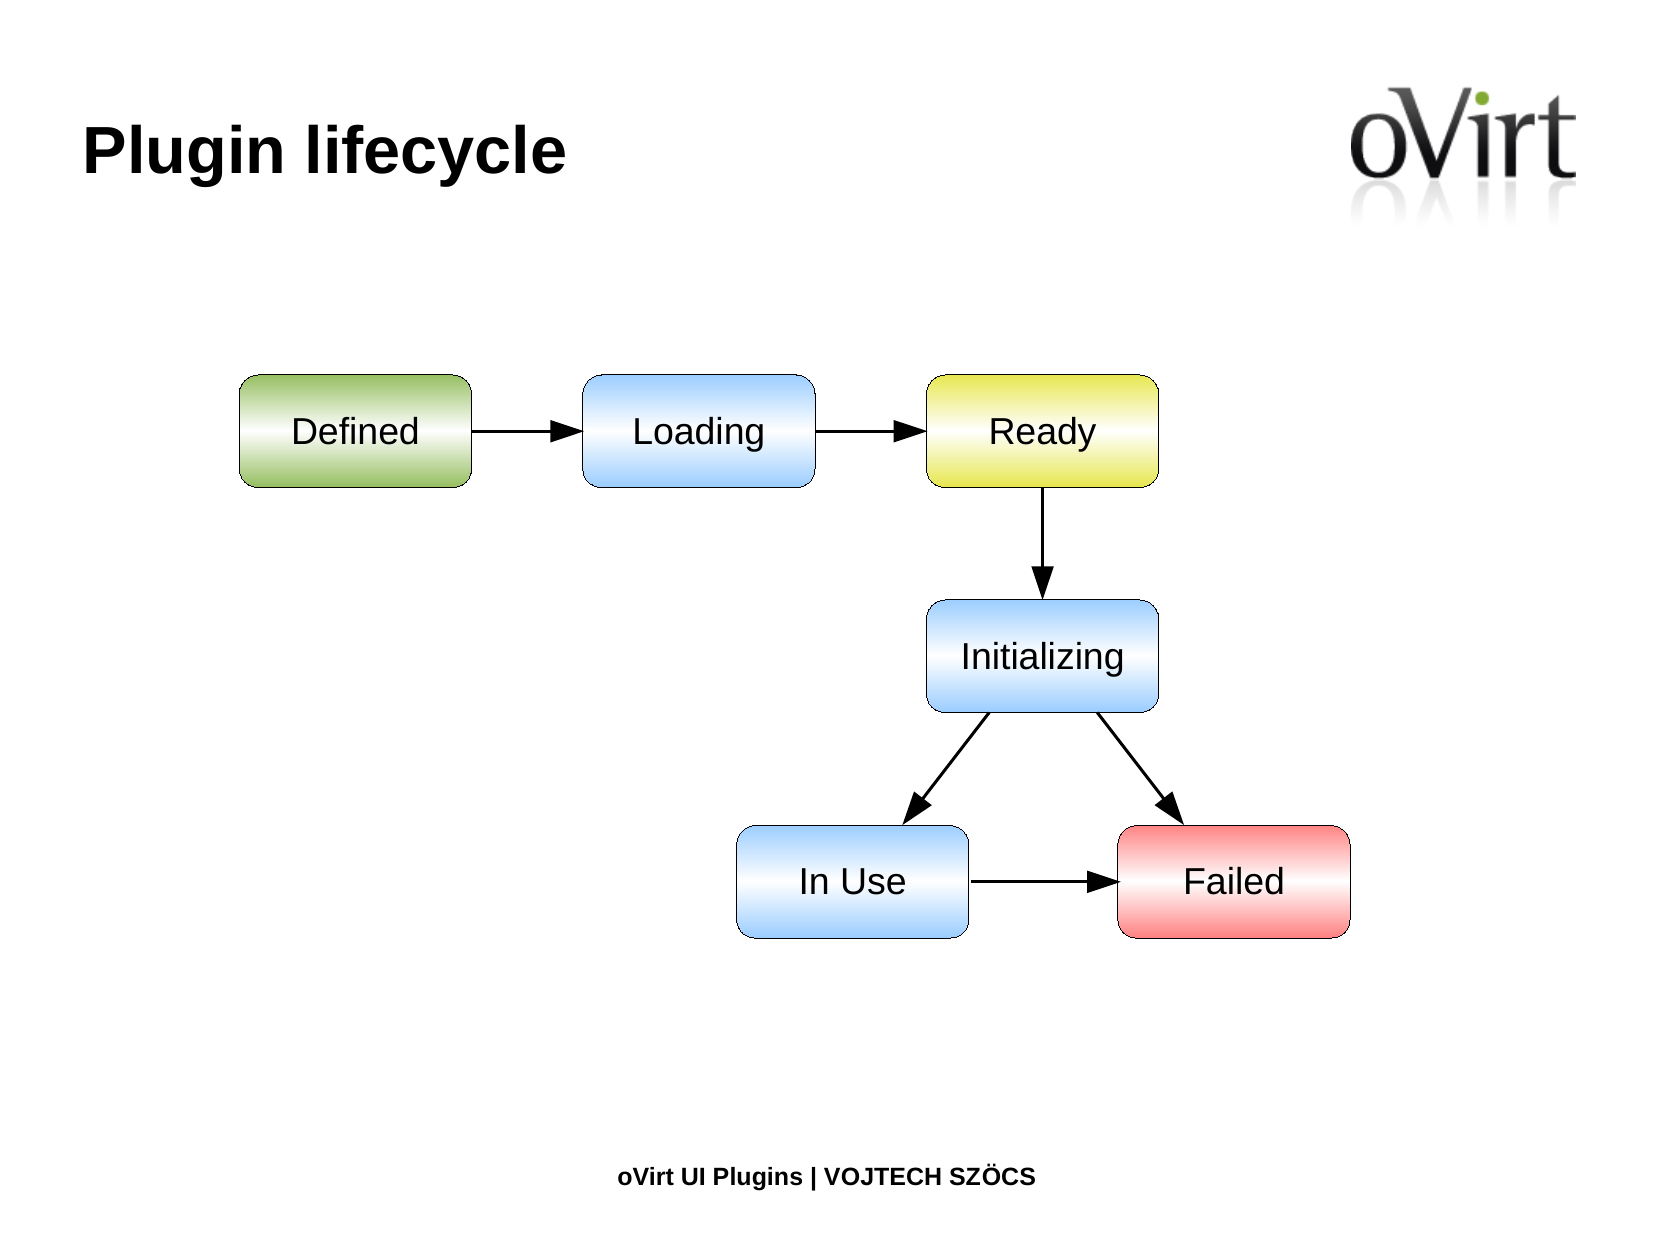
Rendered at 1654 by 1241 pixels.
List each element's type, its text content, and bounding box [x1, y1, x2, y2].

picture [1351, 79, 1576, 228]
text_box Defined [239, 374, 472, 488]
text_box Initializing [926, 599, 1159, 713]
title Plugin lifecycle [82, 37, 1303, 226]
text_box In Use [736, 825, 969, 939]
text_box Loading [582, 374, 816, 488]
text_box Failed [1117, 825, 1351, 939]
text_box Ready [926, 374, 1159, 488]
